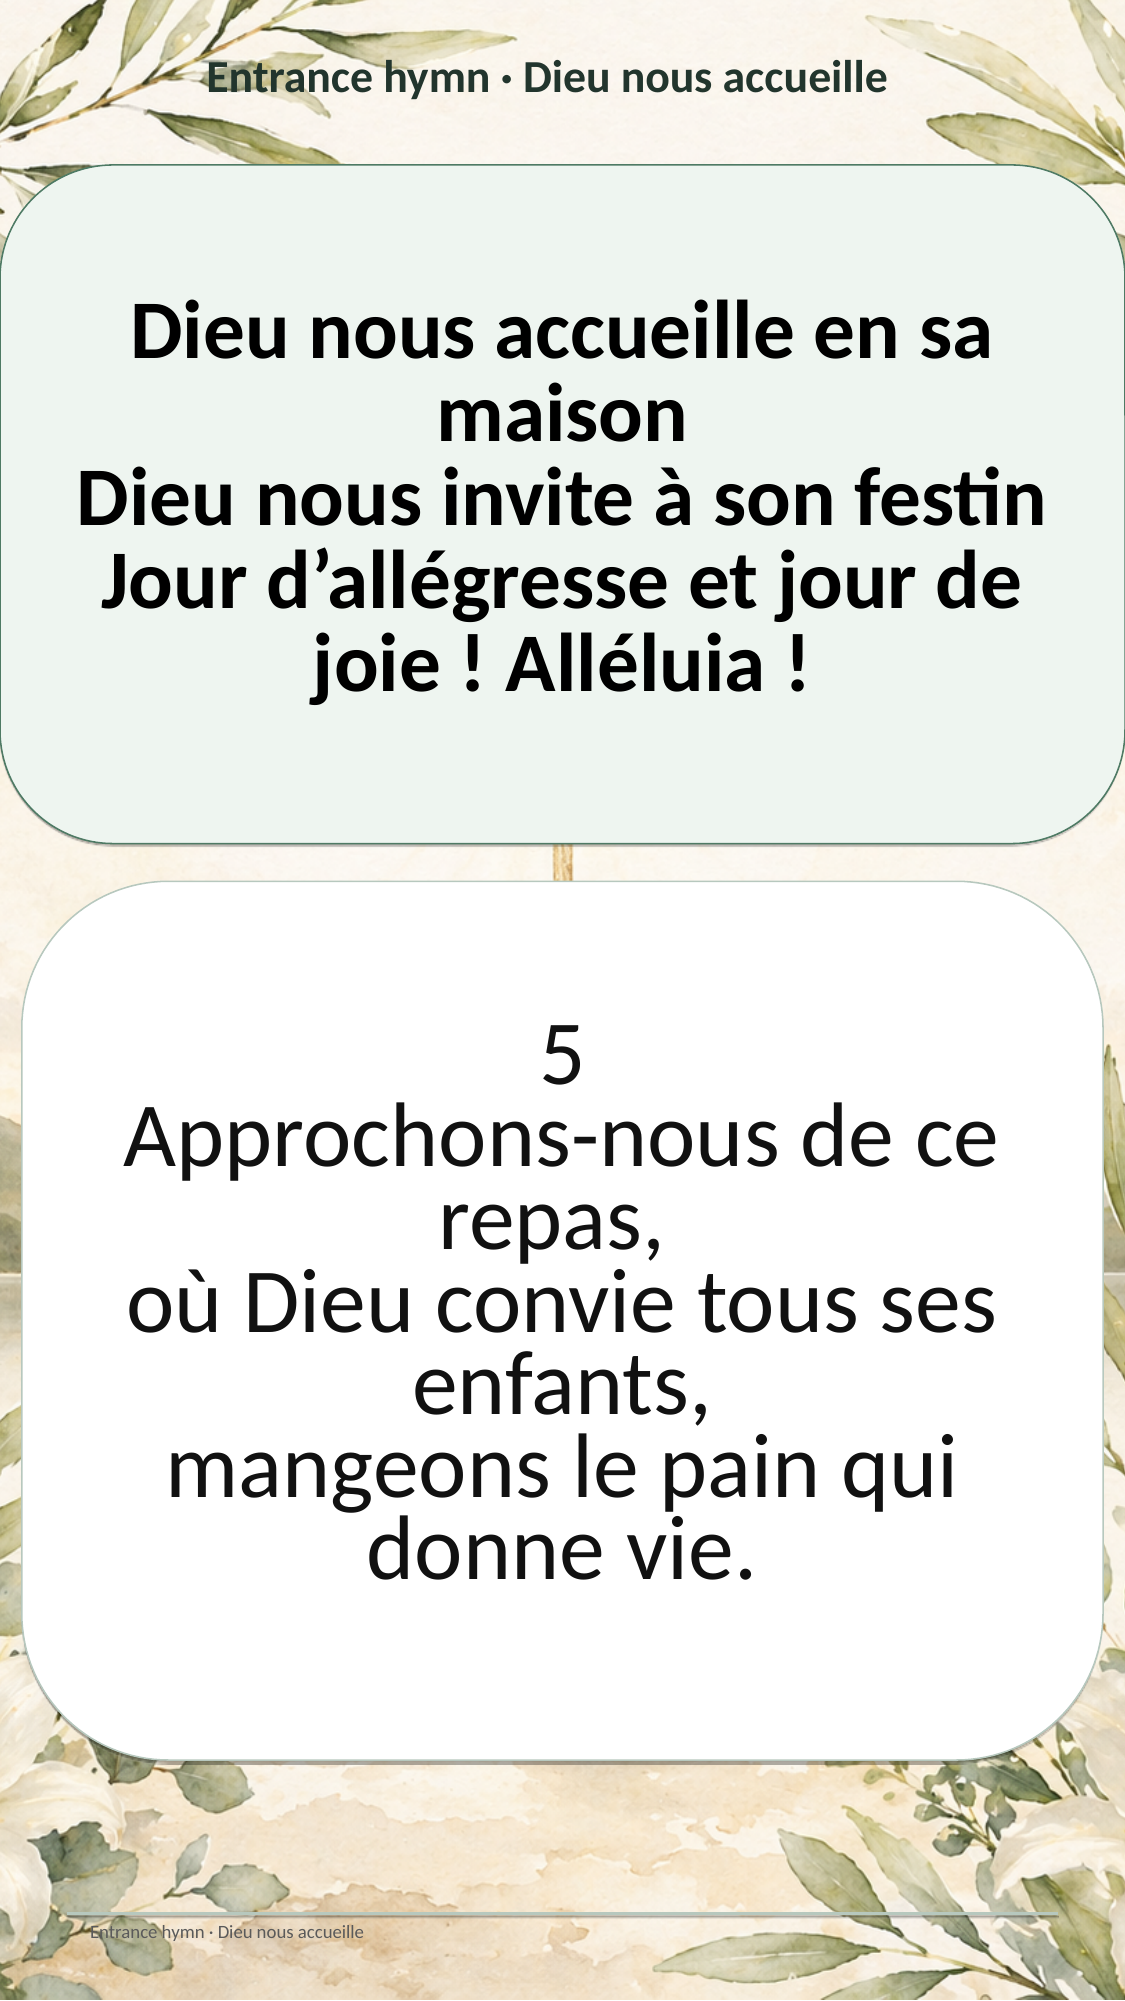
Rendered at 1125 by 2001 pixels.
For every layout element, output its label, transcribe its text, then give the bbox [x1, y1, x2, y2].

picture [0, 746, 1125, 2000]
picture [0, 0, 1125, 263]
text_box Entrance hymn · Dieu nous accueille [75, 1916, 736, 1955]
text_box Entrance hymn · Dieu nous accueille [67, 51, 1028, 122]
text_box 5 Approchons-nous de ce repas, où Dieu convie tous ses enfants, mangeons le pain qui donne vie. [67, 939, 1058, 1676]
text_box [21, 881, 1104, 1761]
text_box Dieu nous accueille en sa maison Dieu nous invite à son festin Jour d’allégresse et jour de joie ! Alléluia ! [0, 164, 1125, 844]
